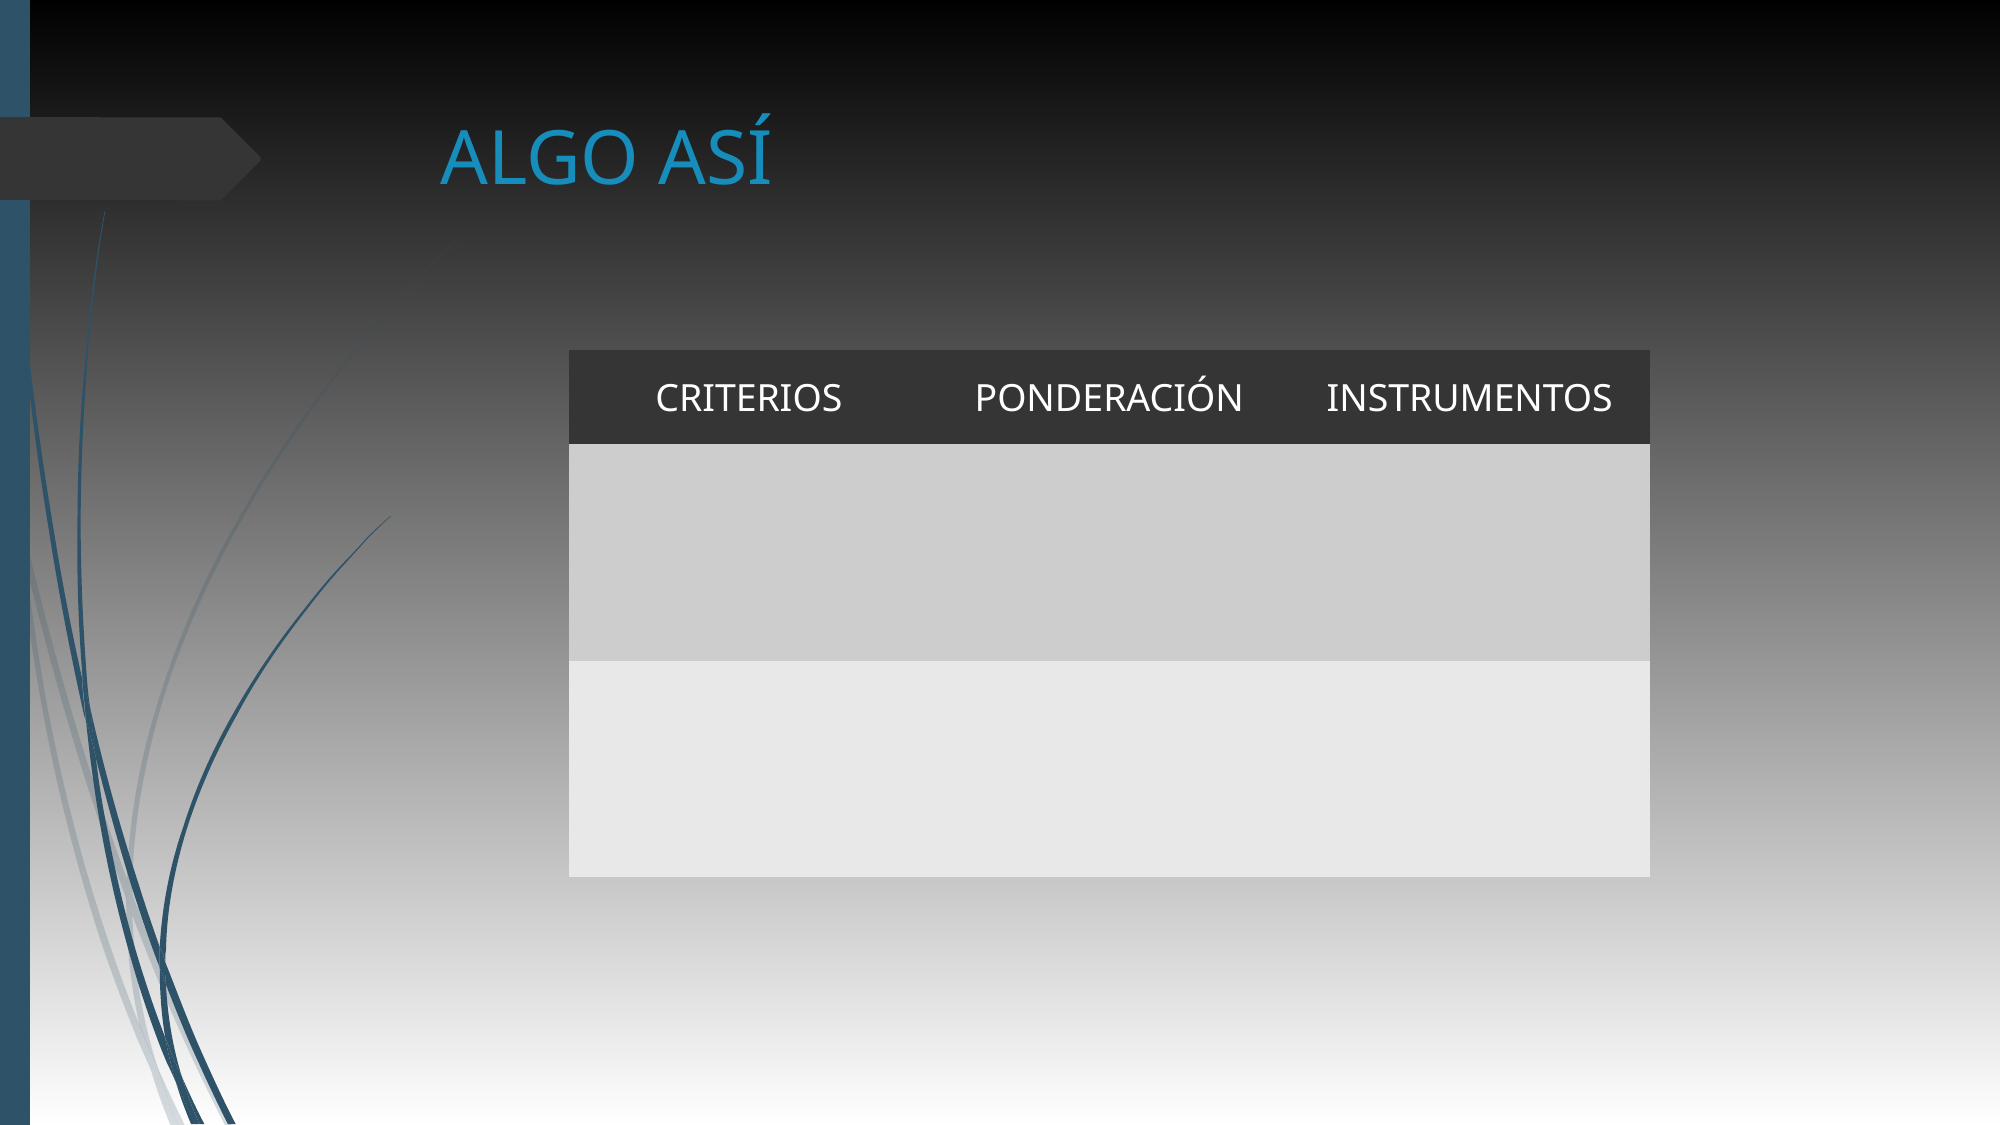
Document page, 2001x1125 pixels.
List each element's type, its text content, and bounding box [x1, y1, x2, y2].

table_cell [1380, 444, 1470, 661]
table_cell [929, 661, 1290, 877]
table_header INSTRUMENTOS [1290, 350, 1650, 444]
table_cell [1290, 661, 1380, 877]
table_cell [1380, 661, 1470, 877]
title ALGO ASÍ [425, 102, 1888, 313]
table_cell [1290, 444, 1380, 661]
table_cell [1470, 444, 1560, 661]
table_cell [569, 661, 929, 877]
table_header CRITERIOS [569, 350, 929, 444]
table_header PONDERACIÓN [929, 350, 1290, 444]
table_cell [1560, 444, 1650, 661]
table_cell [569, 444, 929, 661]
table_cell [1470, 661, 1560, 877]
table_cell [1560, 661, 1650, 877]
table_cell [929, 444, 1290, 661]
